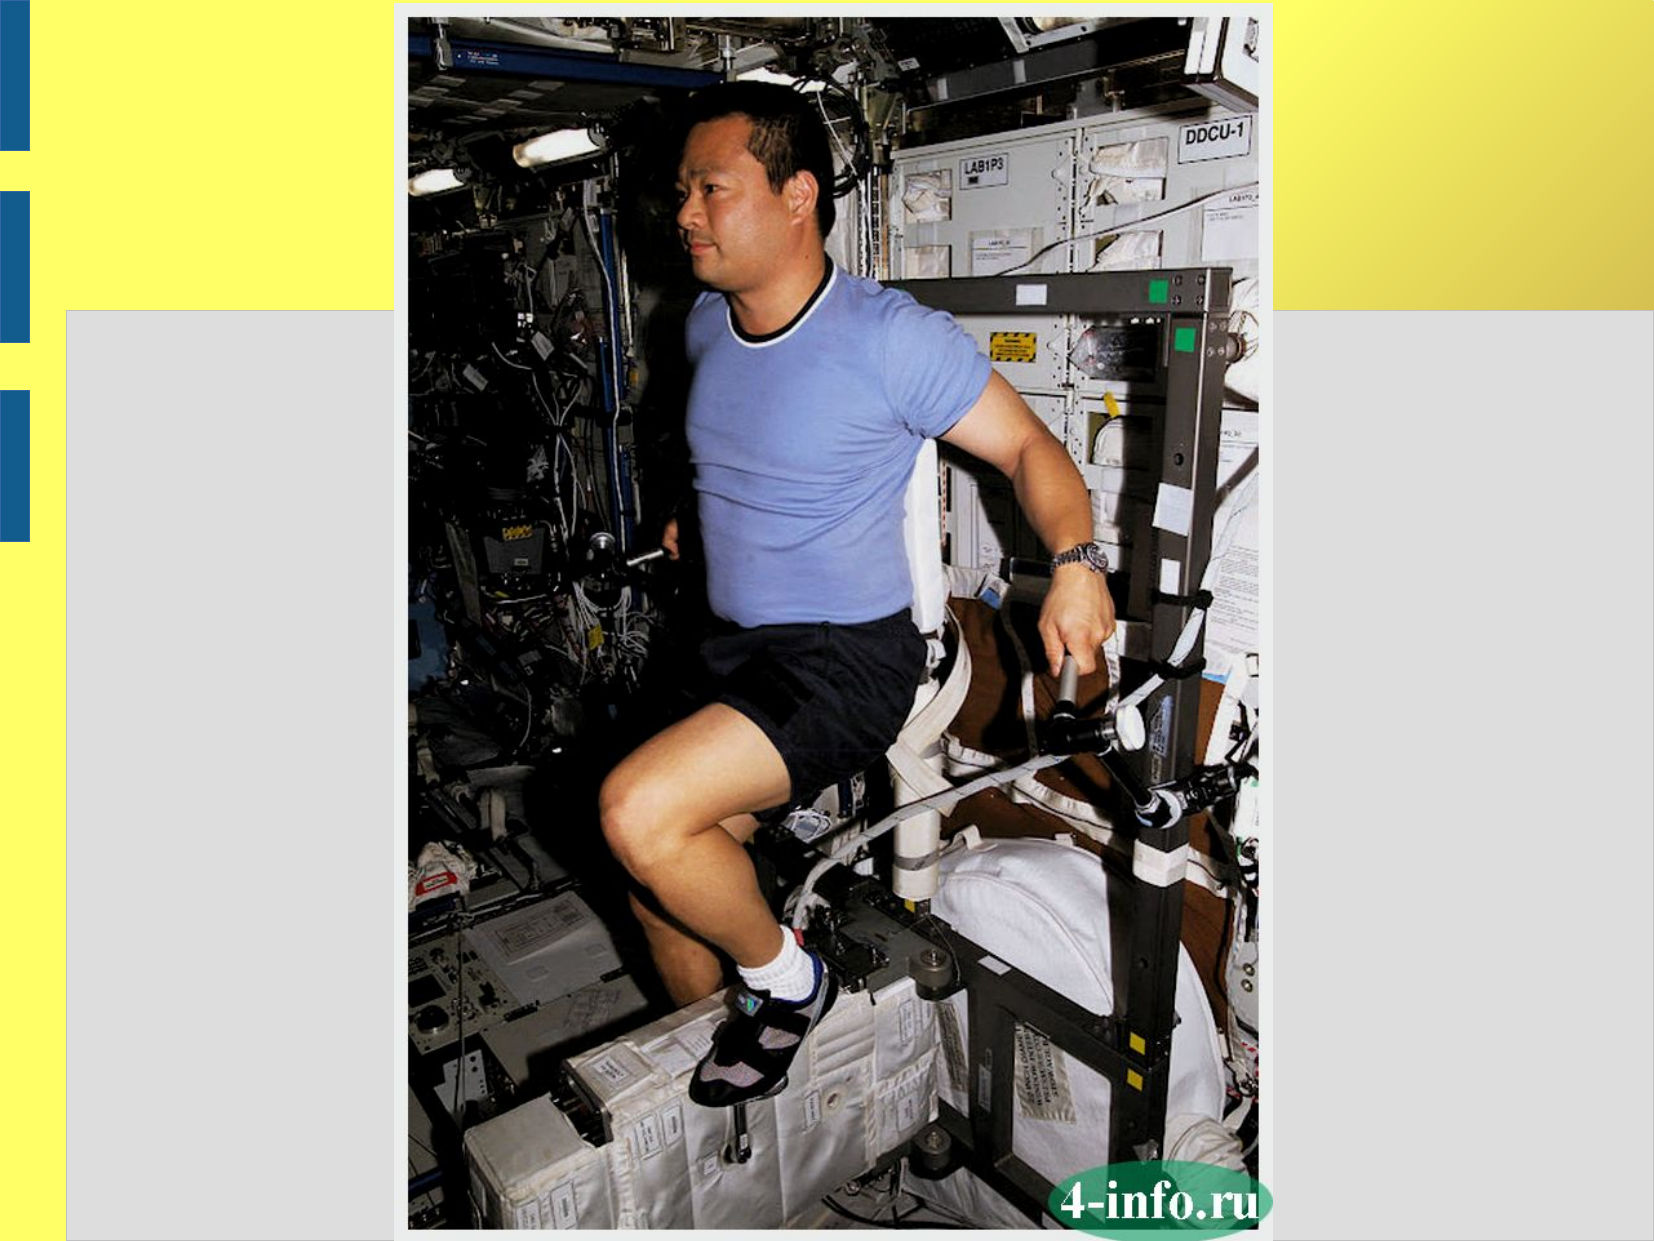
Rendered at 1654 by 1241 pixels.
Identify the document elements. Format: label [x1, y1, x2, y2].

picture [394, 3, 1273, 1241]
